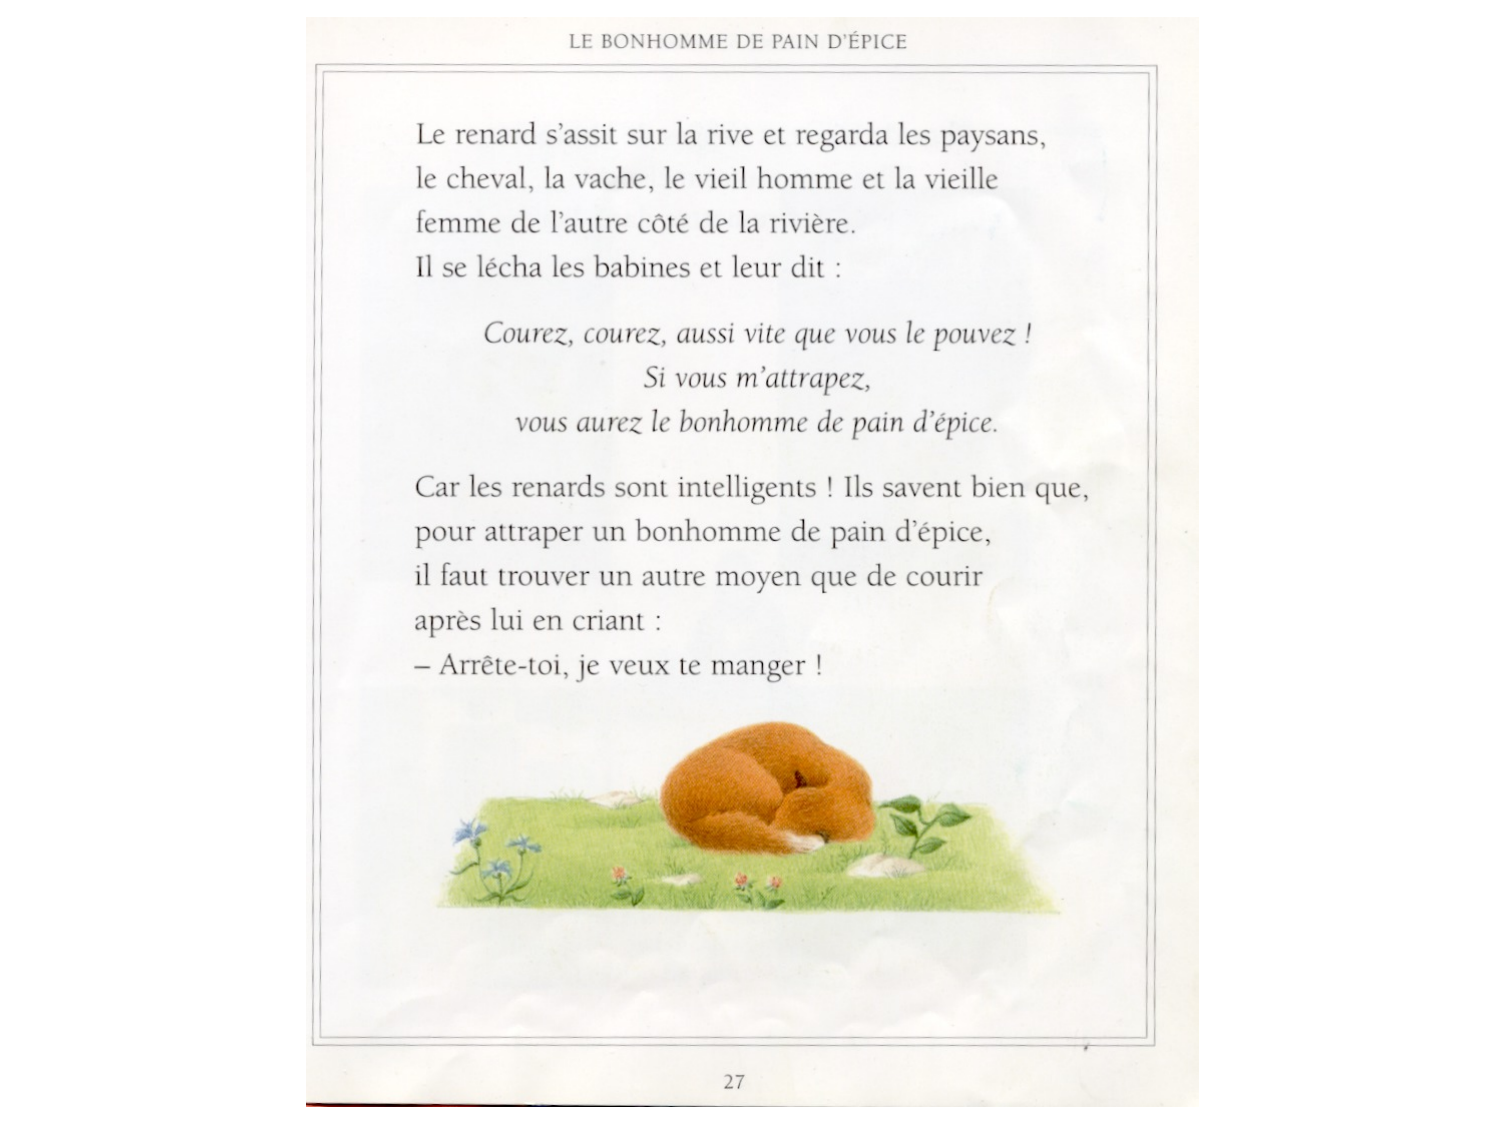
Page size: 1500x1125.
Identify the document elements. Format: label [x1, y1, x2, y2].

picture [306, 17, 1199, 1107]
